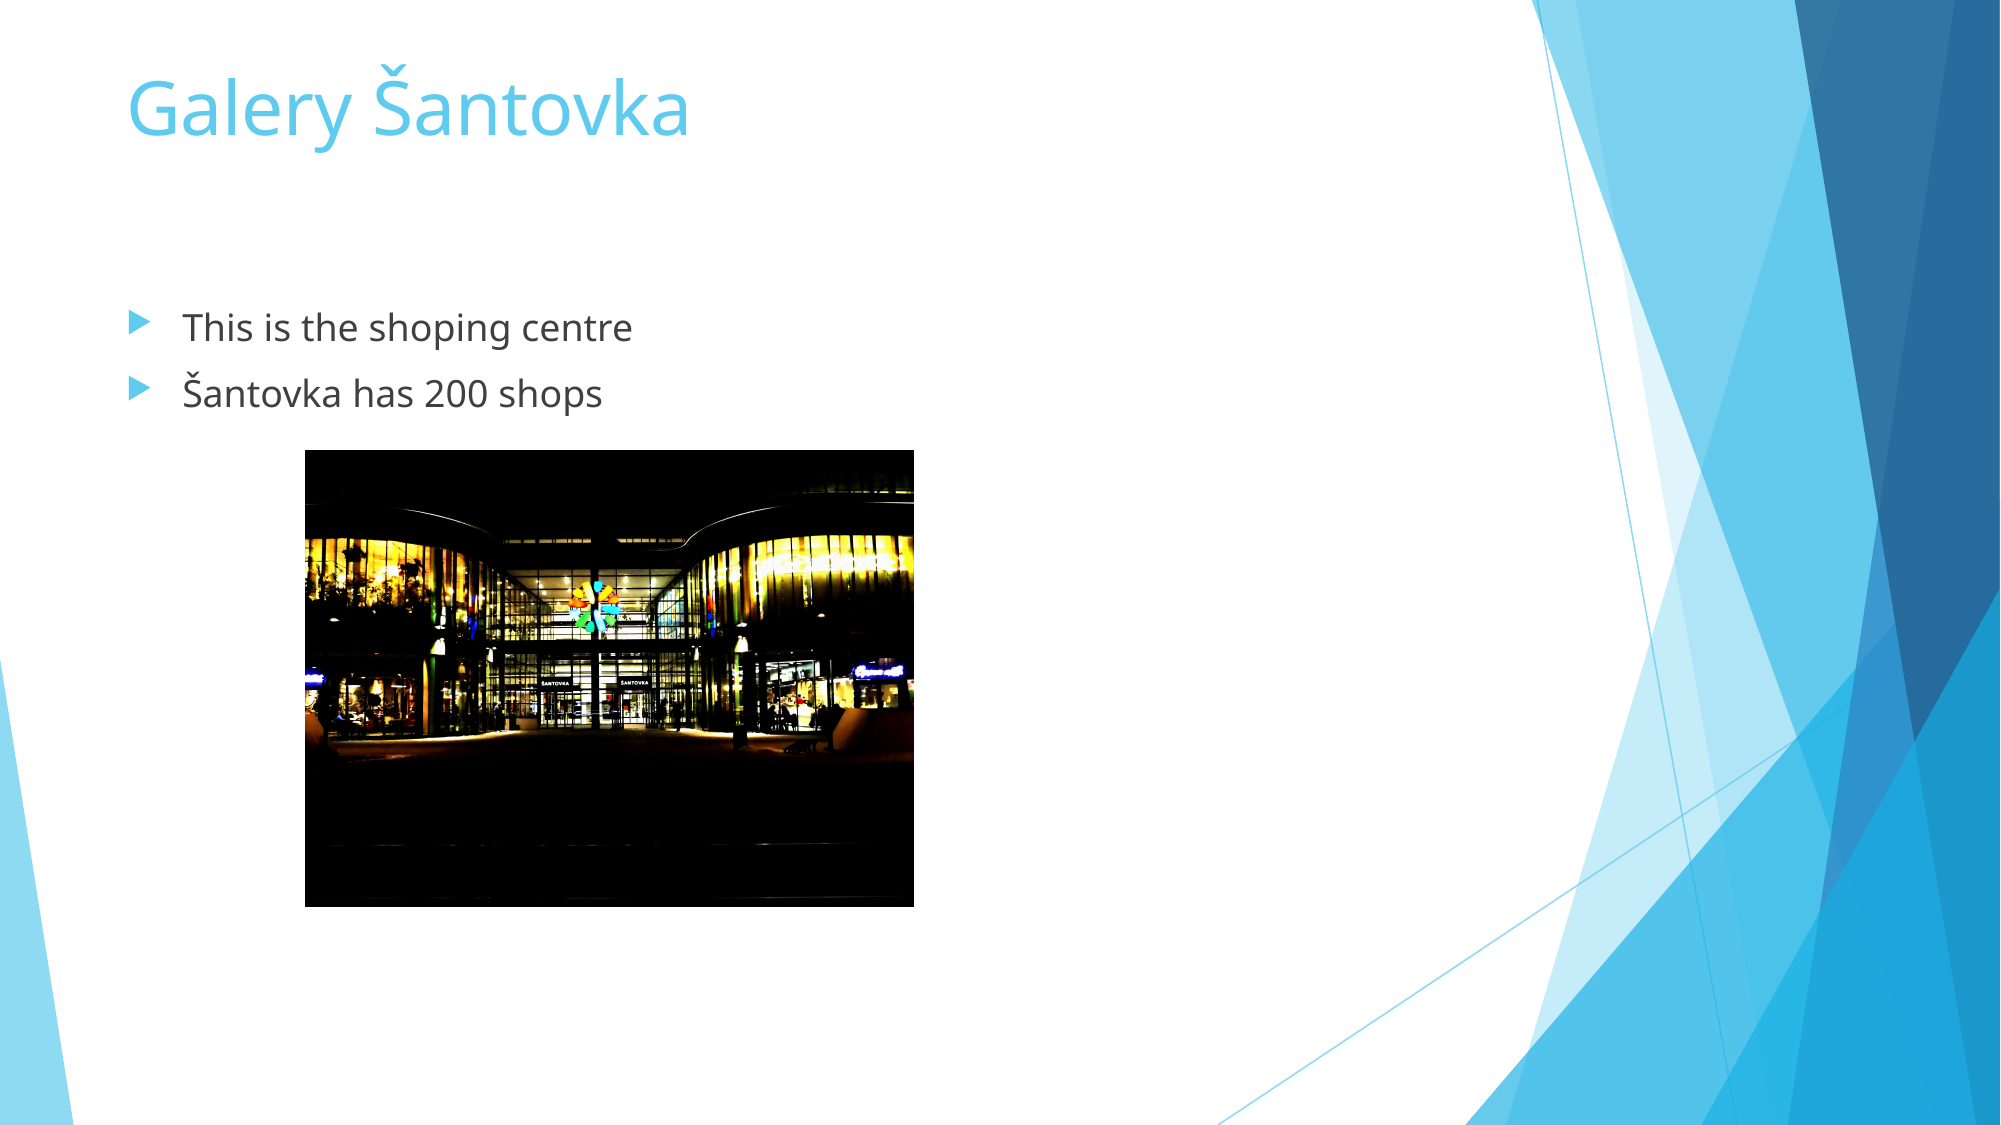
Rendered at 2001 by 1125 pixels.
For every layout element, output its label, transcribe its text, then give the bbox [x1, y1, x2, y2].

list This is the shoping centre Šantovka has 200 shops [111, 296, 1522, 934]
picture [305, 450, 914, 907]
title Galery Šantovka [111, 53, 1522, 270]
